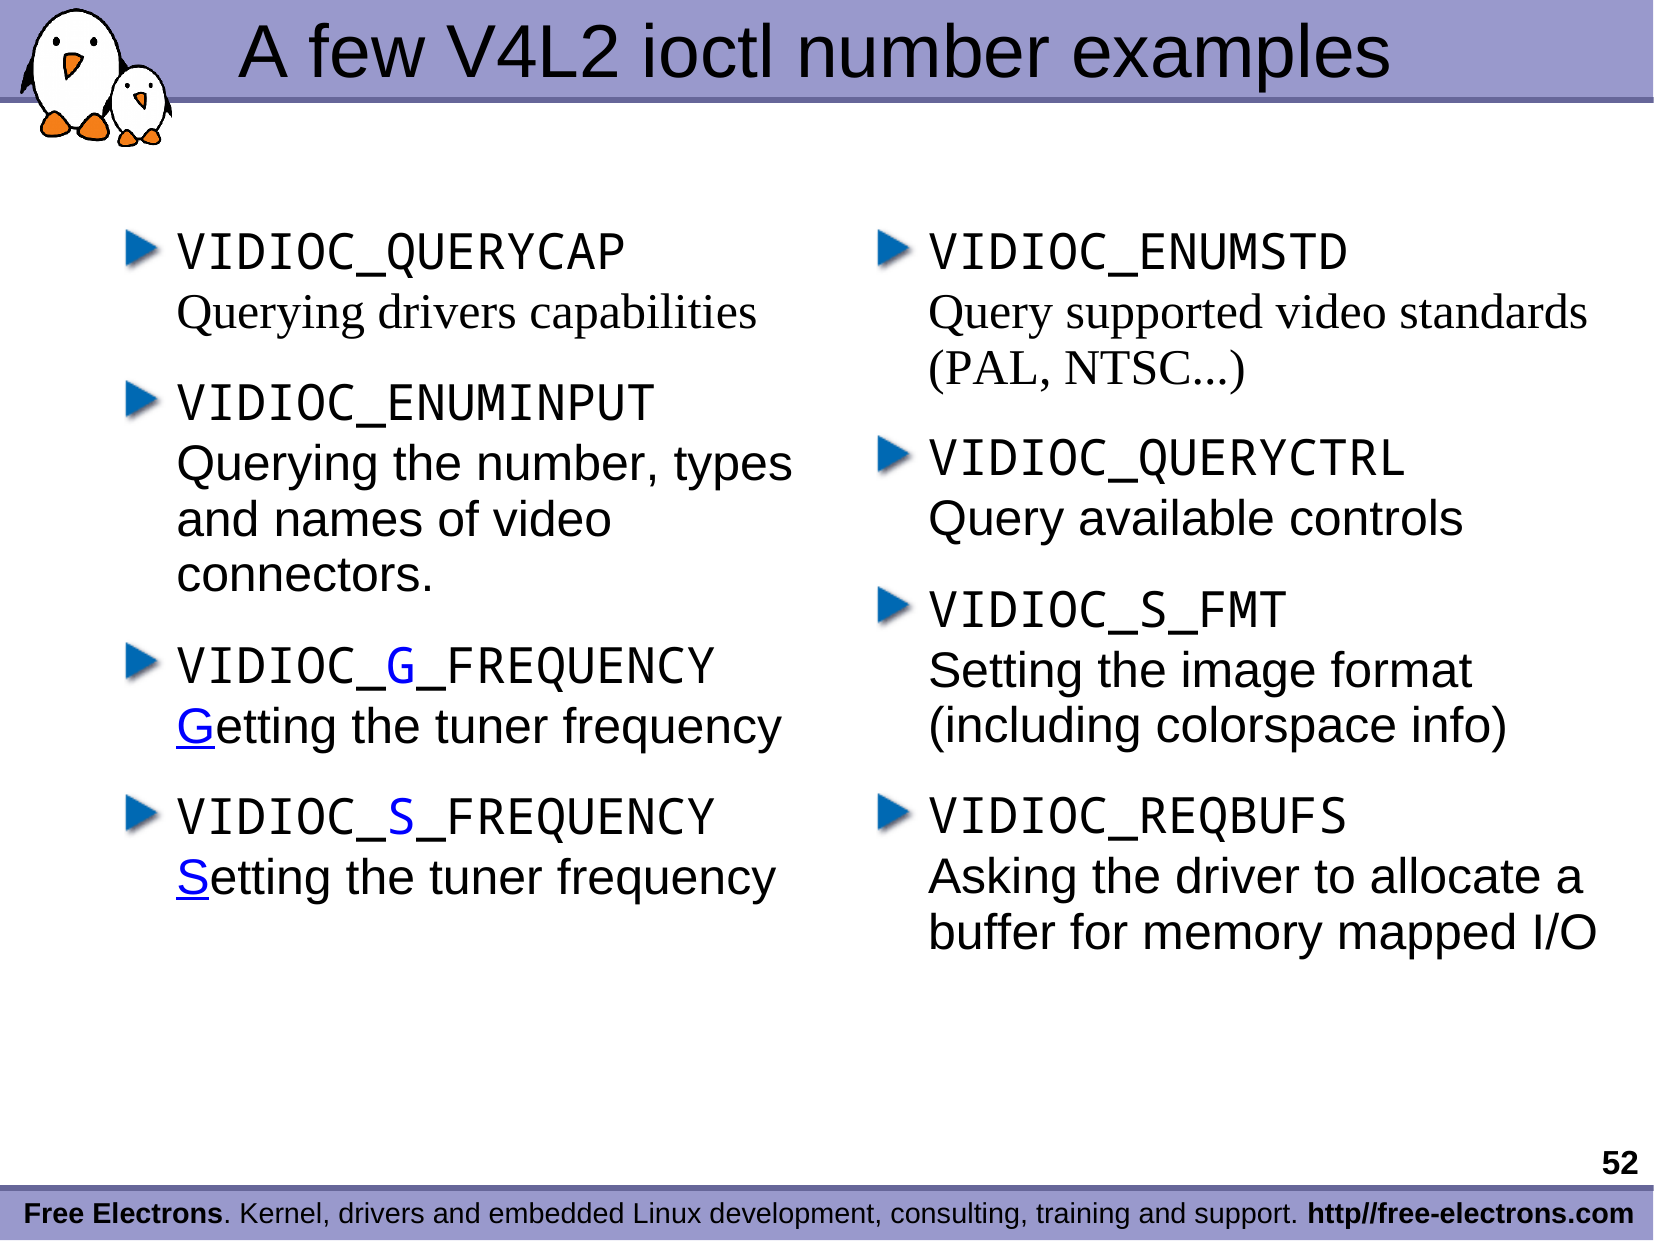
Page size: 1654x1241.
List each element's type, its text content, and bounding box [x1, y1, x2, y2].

list VIDIOC_QUERYCAP Querying drivers capabilities VIDIOC_ENUMINPUT Querying the number, types and names of video connectors. VIDIOC_G_FREQUENCY Getting the tuner frequency VIDIOC_S_FREQUENCY Setting the tuner frequency [105, 216, 795, 1066]
list VIDIOC_ENUMSTD Query supported video standards (PAL, NTSC...) VIDIOC_QUERYCTRL Query available controls VIDIOC_S_FMT Setting the image format (including colorspace info) VIDIOC_REQBUFS Asking the driver to allocate a buffer for memory mapped I/O [857, 216, 1614, 1066]
picture [20, 8, 172, 147]
title A few V4L2 ioctl number examples [70, 0, 1561, 103]
